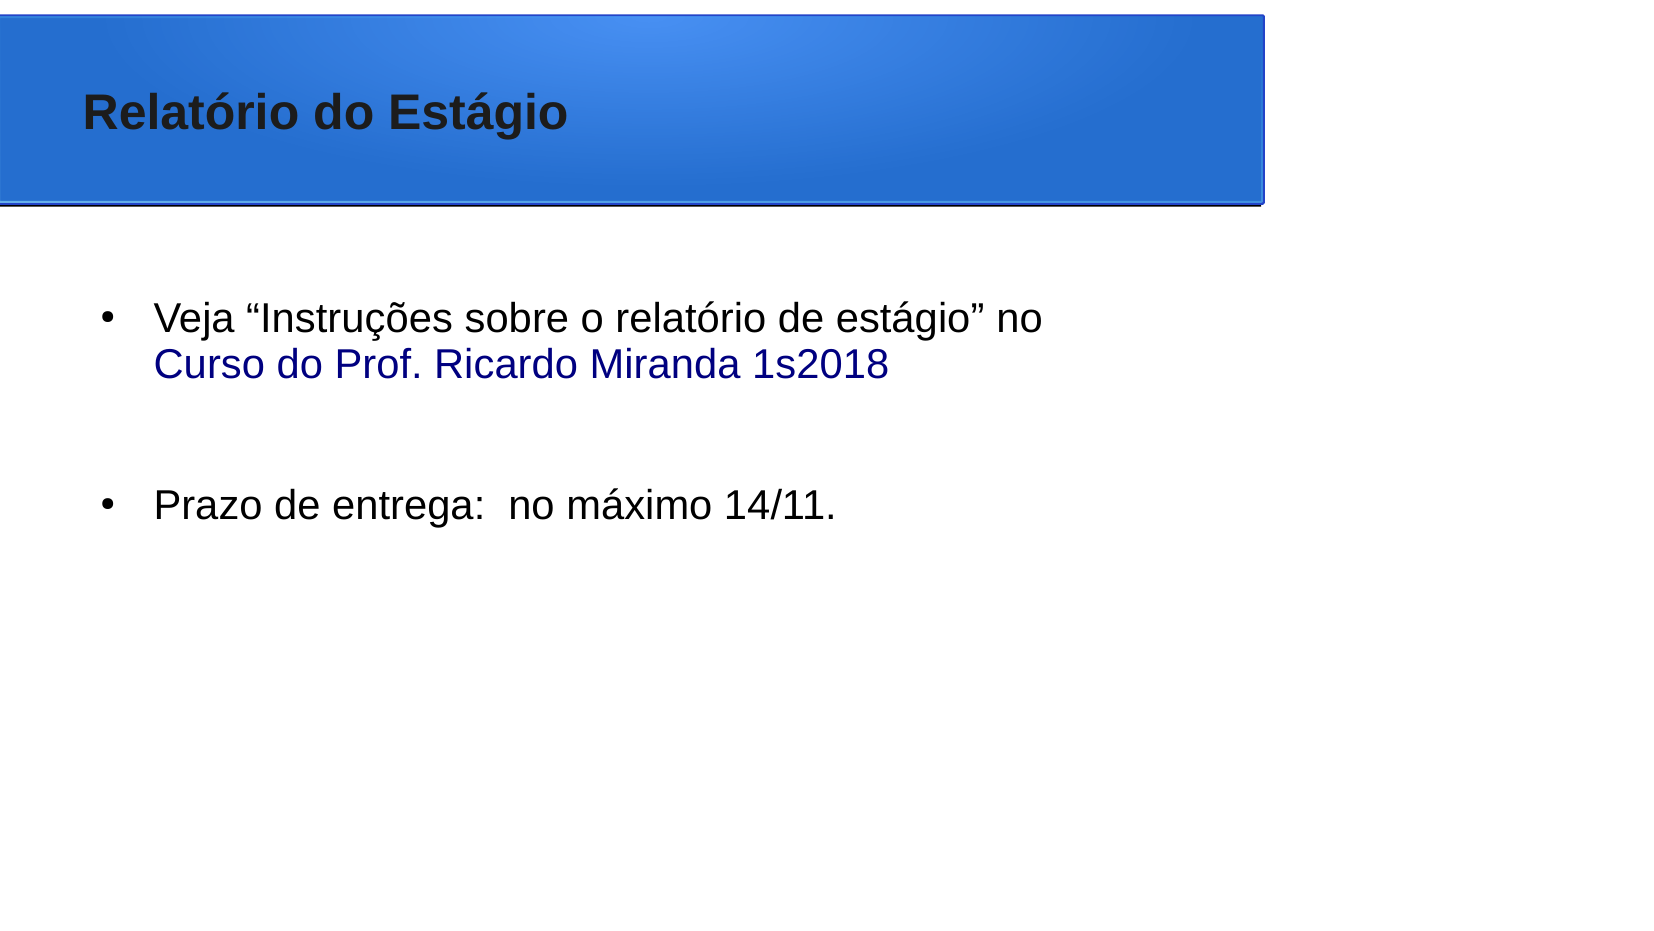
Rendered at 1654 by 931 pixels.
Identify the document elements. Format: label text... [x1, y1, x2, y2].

title Relatório do Estágio [82, 35, 1235, 189]
list Veja “Instruções sobre o relatório de estágio” no Curso do Prof. Ricardo Miranda 1s2018 Prazo de entrega: no máximo 14/11. [82, 224, 1571, 764]
